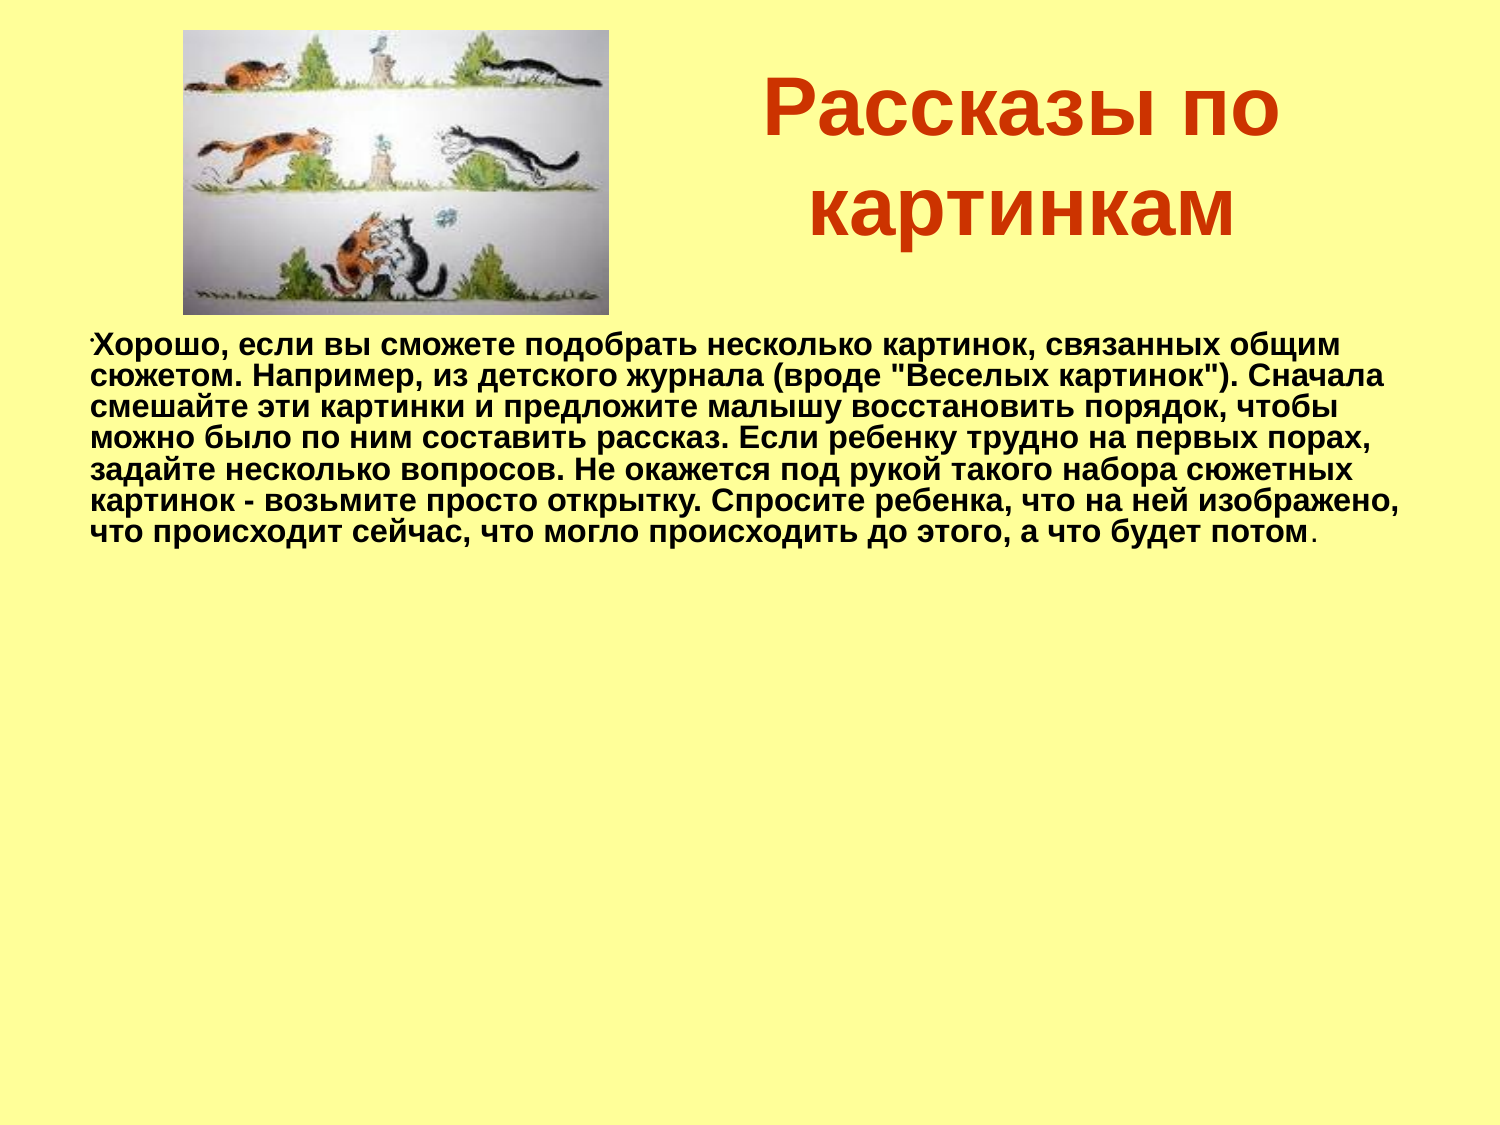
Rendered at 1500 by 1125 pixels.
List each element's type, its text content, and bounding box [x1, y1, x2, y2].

picture [183, 31, 609, 315]
list Хорошо, если вы сможете подобрать несколько картинок, связанных общим сюжетом. Например, из детского журнала (вроде "Веселых картинок"). Сначала смешайте эти картинки и предложите малышу восстановить порядок, чтобы можно было по ним составить рассказ. Если ребенку трудно на первых порах, задайте несколько вопросов. Не окажется под рукой такого набора сюжетных картинок - возьмите просто открытку. Спросите ребенка, что на ней изображено, что происходит сейчас, что могло происходить до этого, а что будет потом. [75, 262, 1425, 622]
title Рассказы по картинкам [620, 45, 1425, 233]
